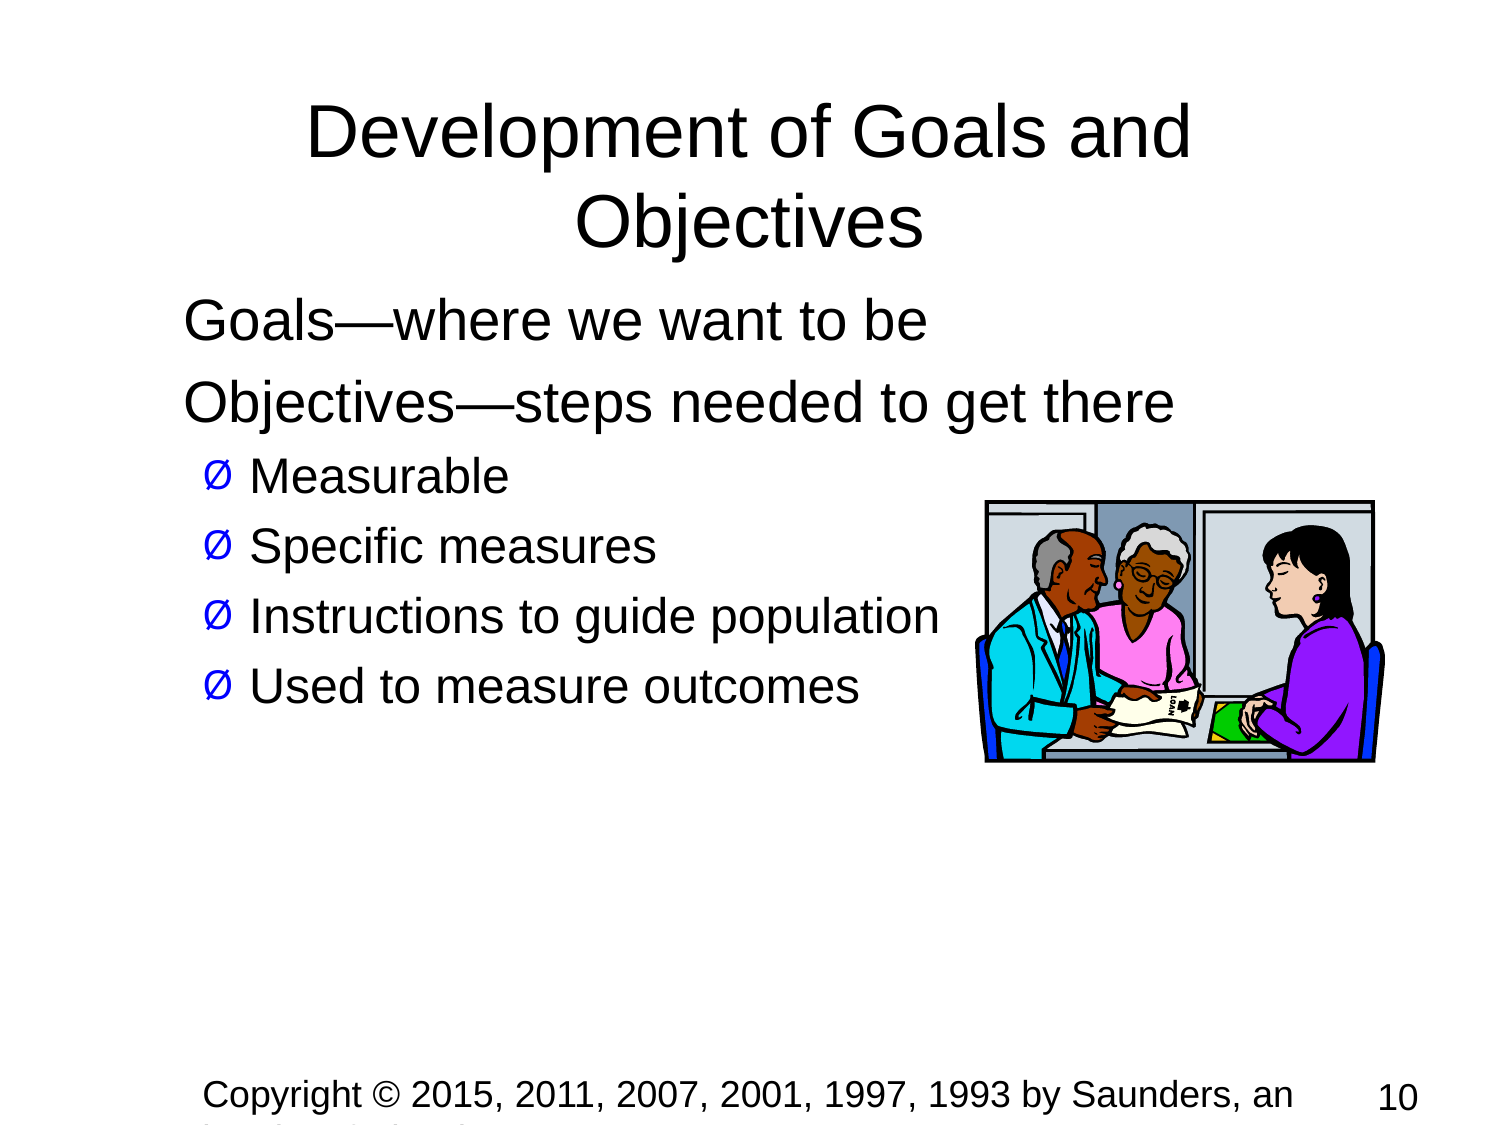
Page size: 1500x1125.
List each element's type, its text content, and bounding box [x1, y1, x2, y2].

title Development of Goals and Objectives [112, 75, 1388, 250]
list Goals—where we want to be Objectives—steps needed to get there Measurable Specific measures Instructions to guide population Used to measure outcomes [112, 275, 1388, 1050]
slide_number <number> [1362, 1065, 1463, 1125]
footer Copyright © 2015, 2011, 2007, 2001, 1997, 1993 by Saunders, an imprint of Elsevier Inc. [187, 1062, 1313, 1125]
picture [975, 500, 1387, 763]
